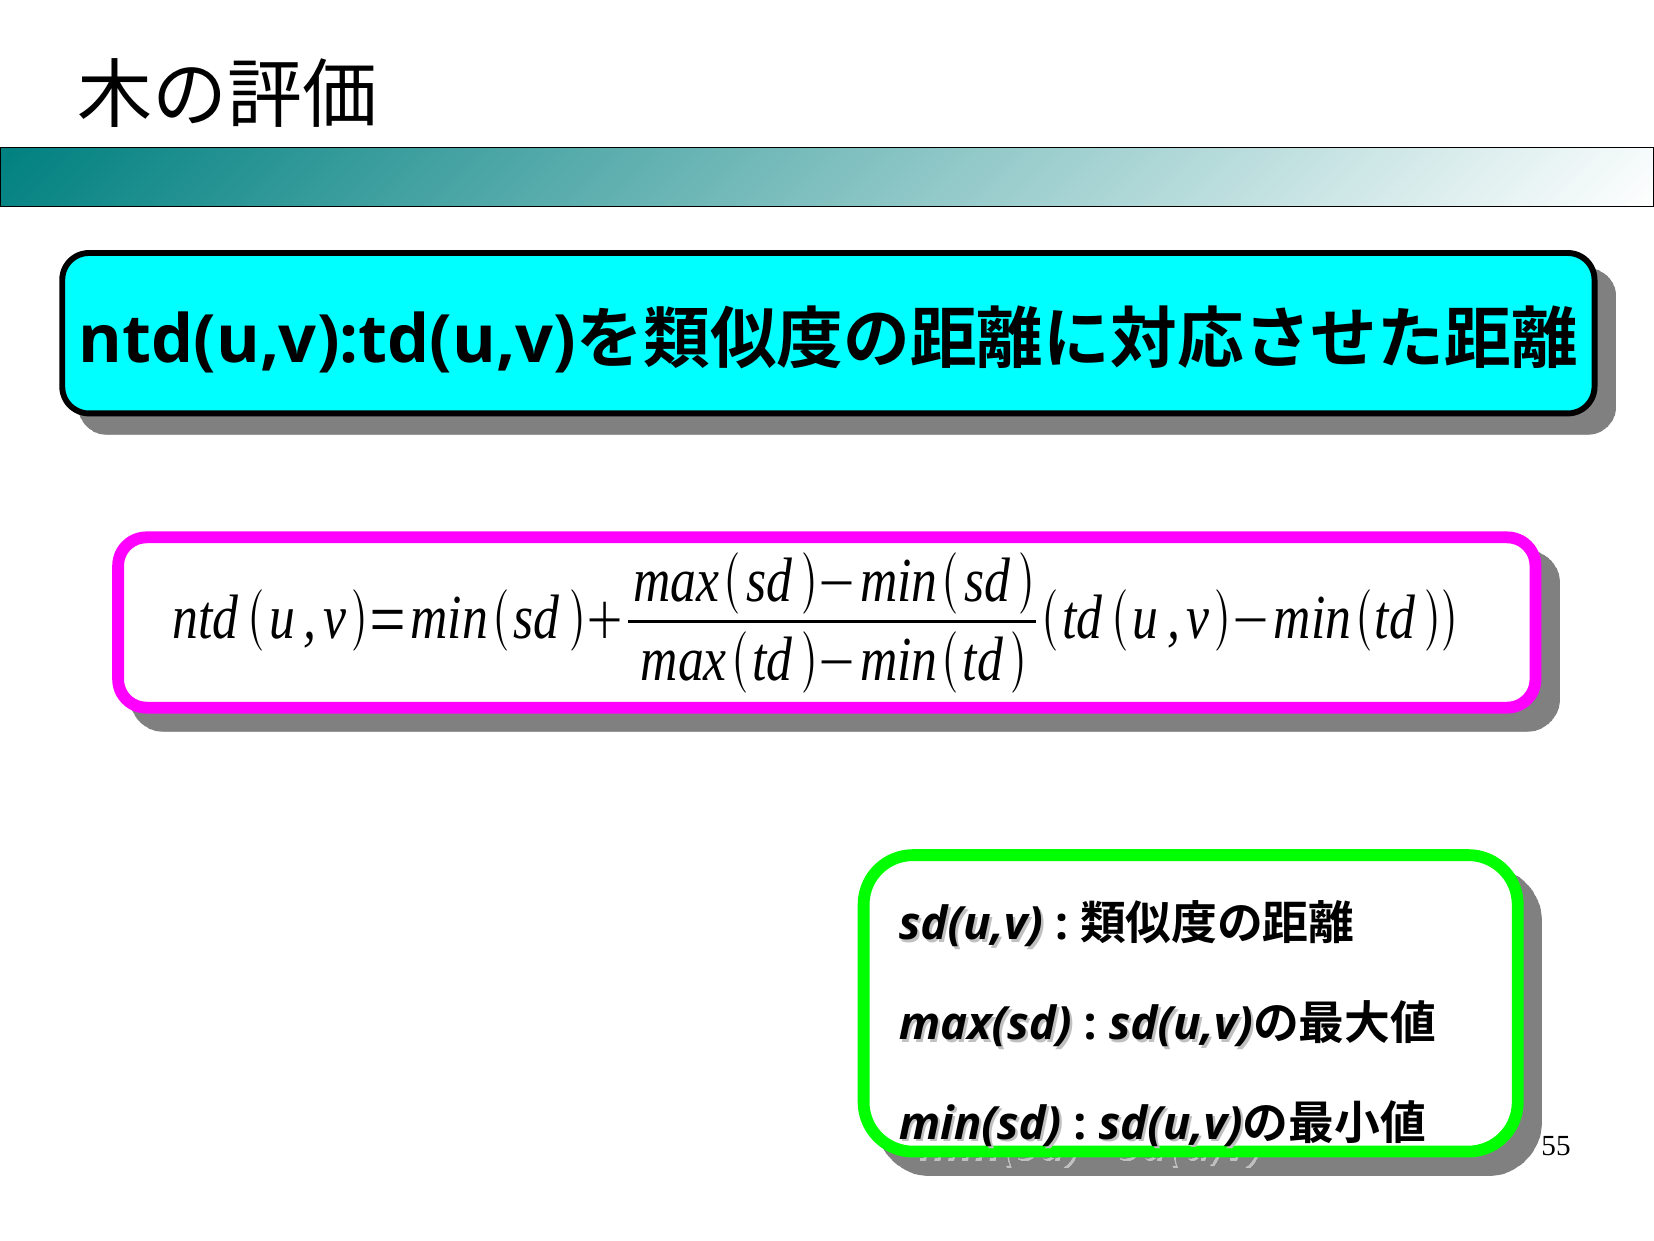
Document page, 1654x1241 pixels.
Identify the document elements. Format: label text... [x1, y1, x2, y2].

text_box sd(u,v) : 類似度の距離 max(sd) : sd(u,v)の最大値 min(sd) : sd(u,v)の最小値 [863, 855, 1518, 1152]
title 木の評価 [77, 29, 1654, 149]
text_box [118, 537, 1536, 708]
text_box ntd(u,v):td(u,v)を類似度の距離に対応させた距離 [62, 252, 1595, 414]
chart [165, 544, 1464, 697]
